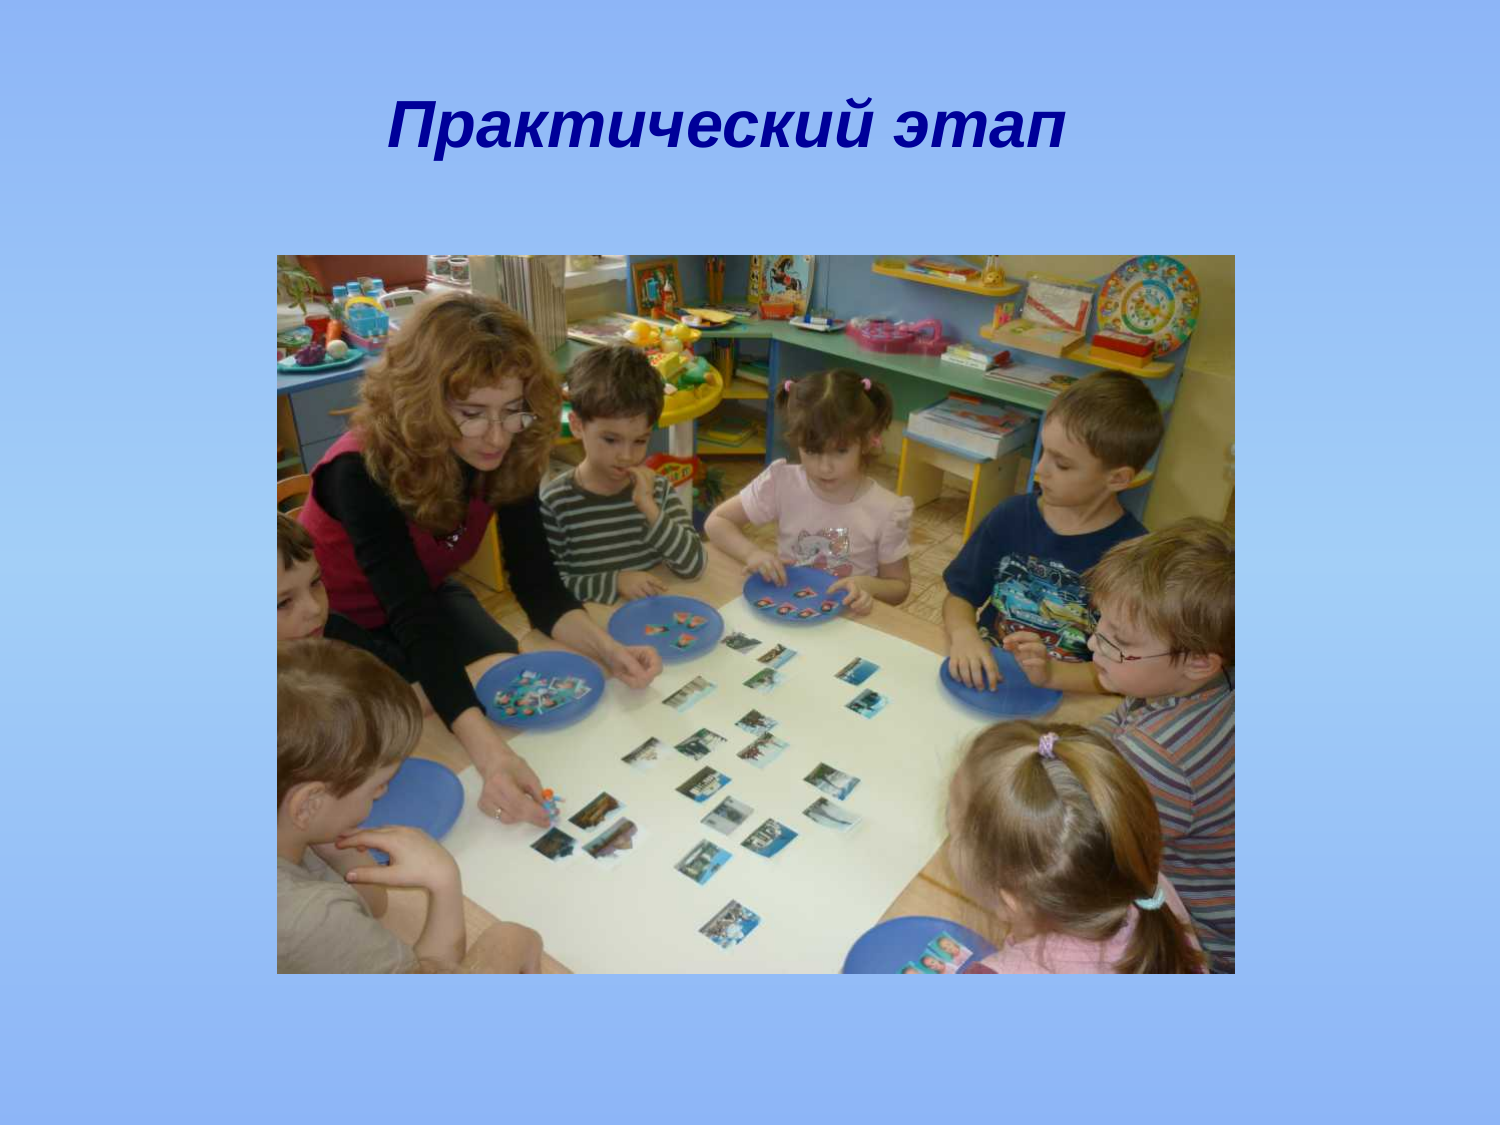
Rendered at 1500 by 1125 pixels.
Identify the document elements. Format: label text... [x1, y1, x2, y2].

title Практический этап [148, 49, 1307, 193]
picture [277, 255, 1235, 974]
